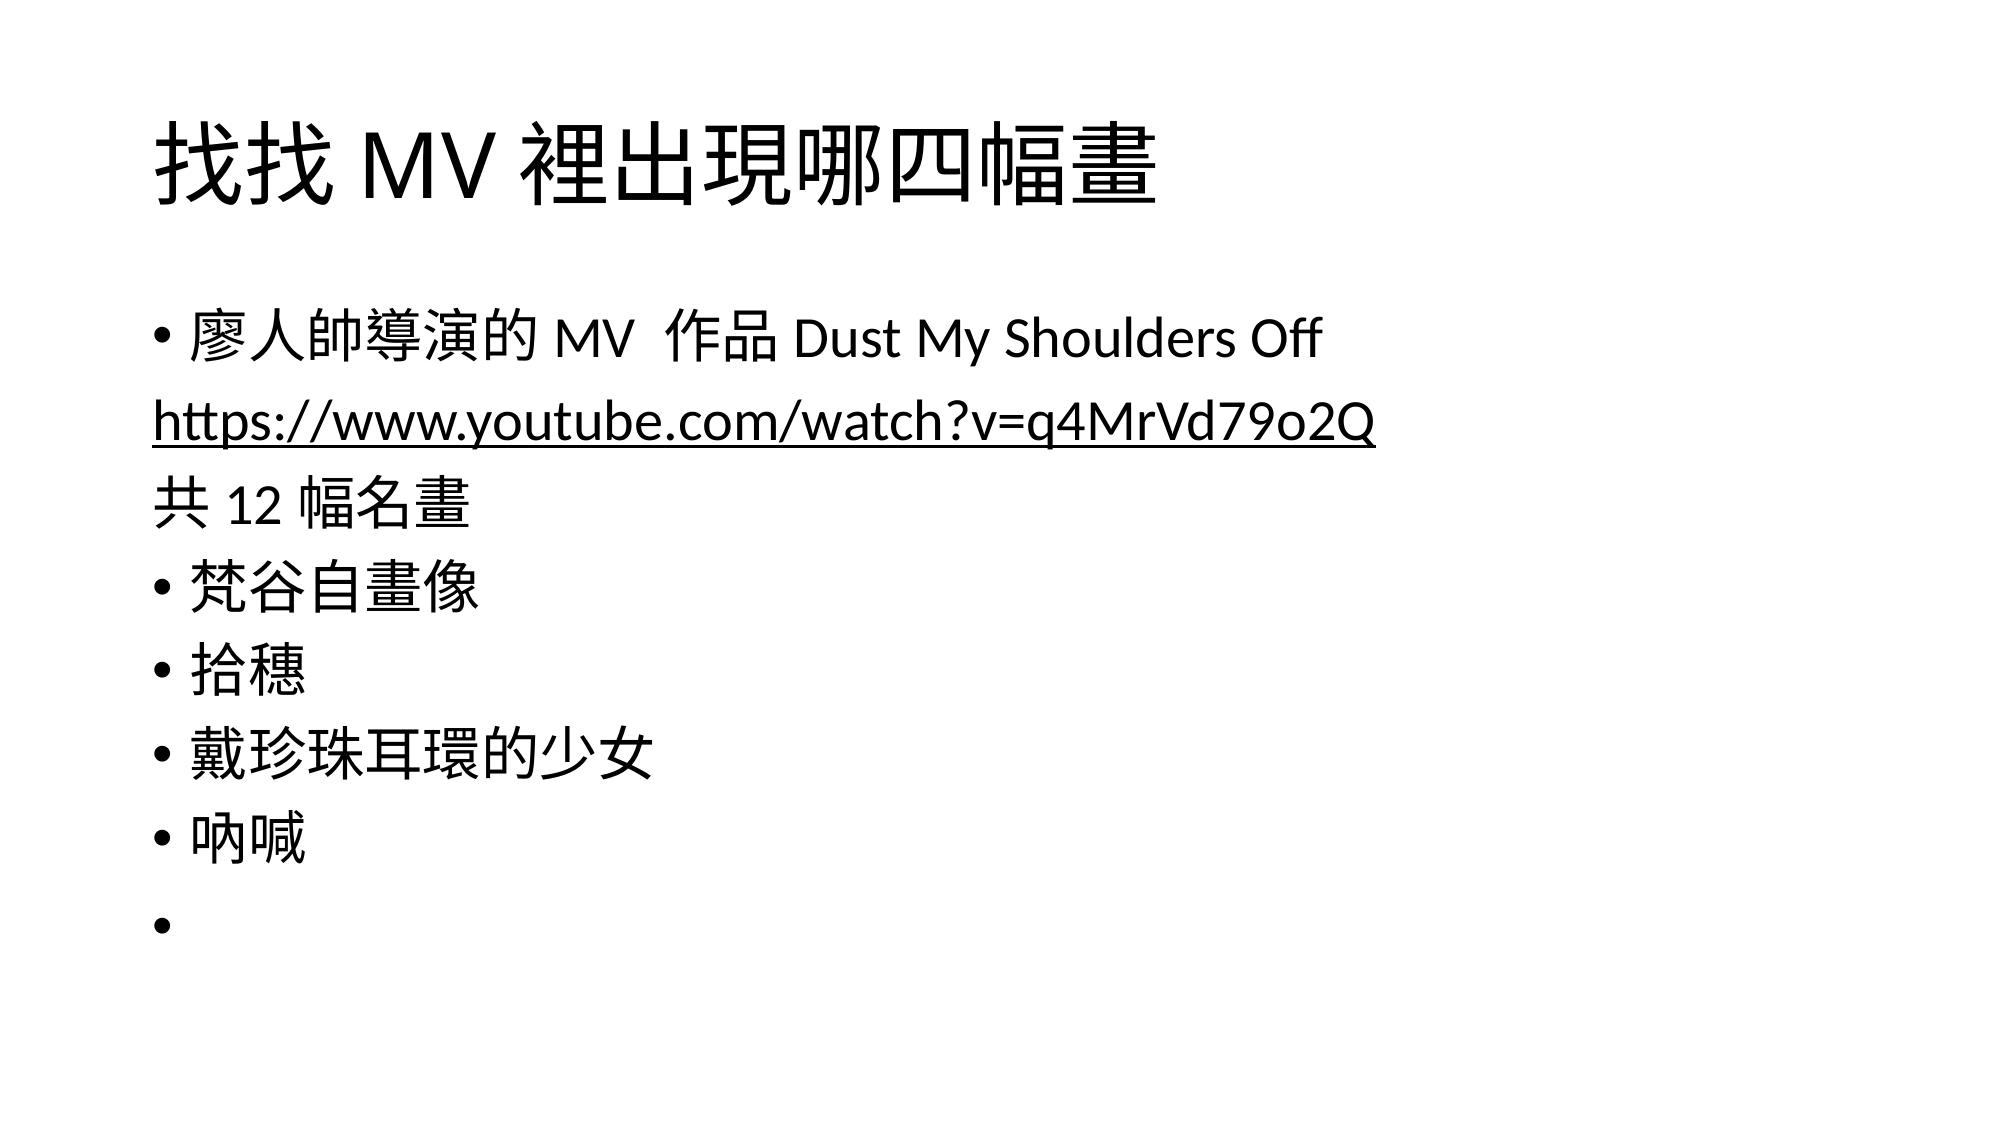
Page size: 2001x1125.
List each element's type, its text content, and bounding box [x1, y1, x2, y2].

title 找找MV裡出現哪四幅畫 [137, 59, 1863, 278]
list 廖人帥導演的MV 作品Dust My Shoulders Off https://www.youtube.com/watch?v=q4MrVd79o2Q 共12幅名畫 梵谷自畫像 拾穗 戴珍珠耳環的少女 吶喊 [137, 299, 1863, 1014]
